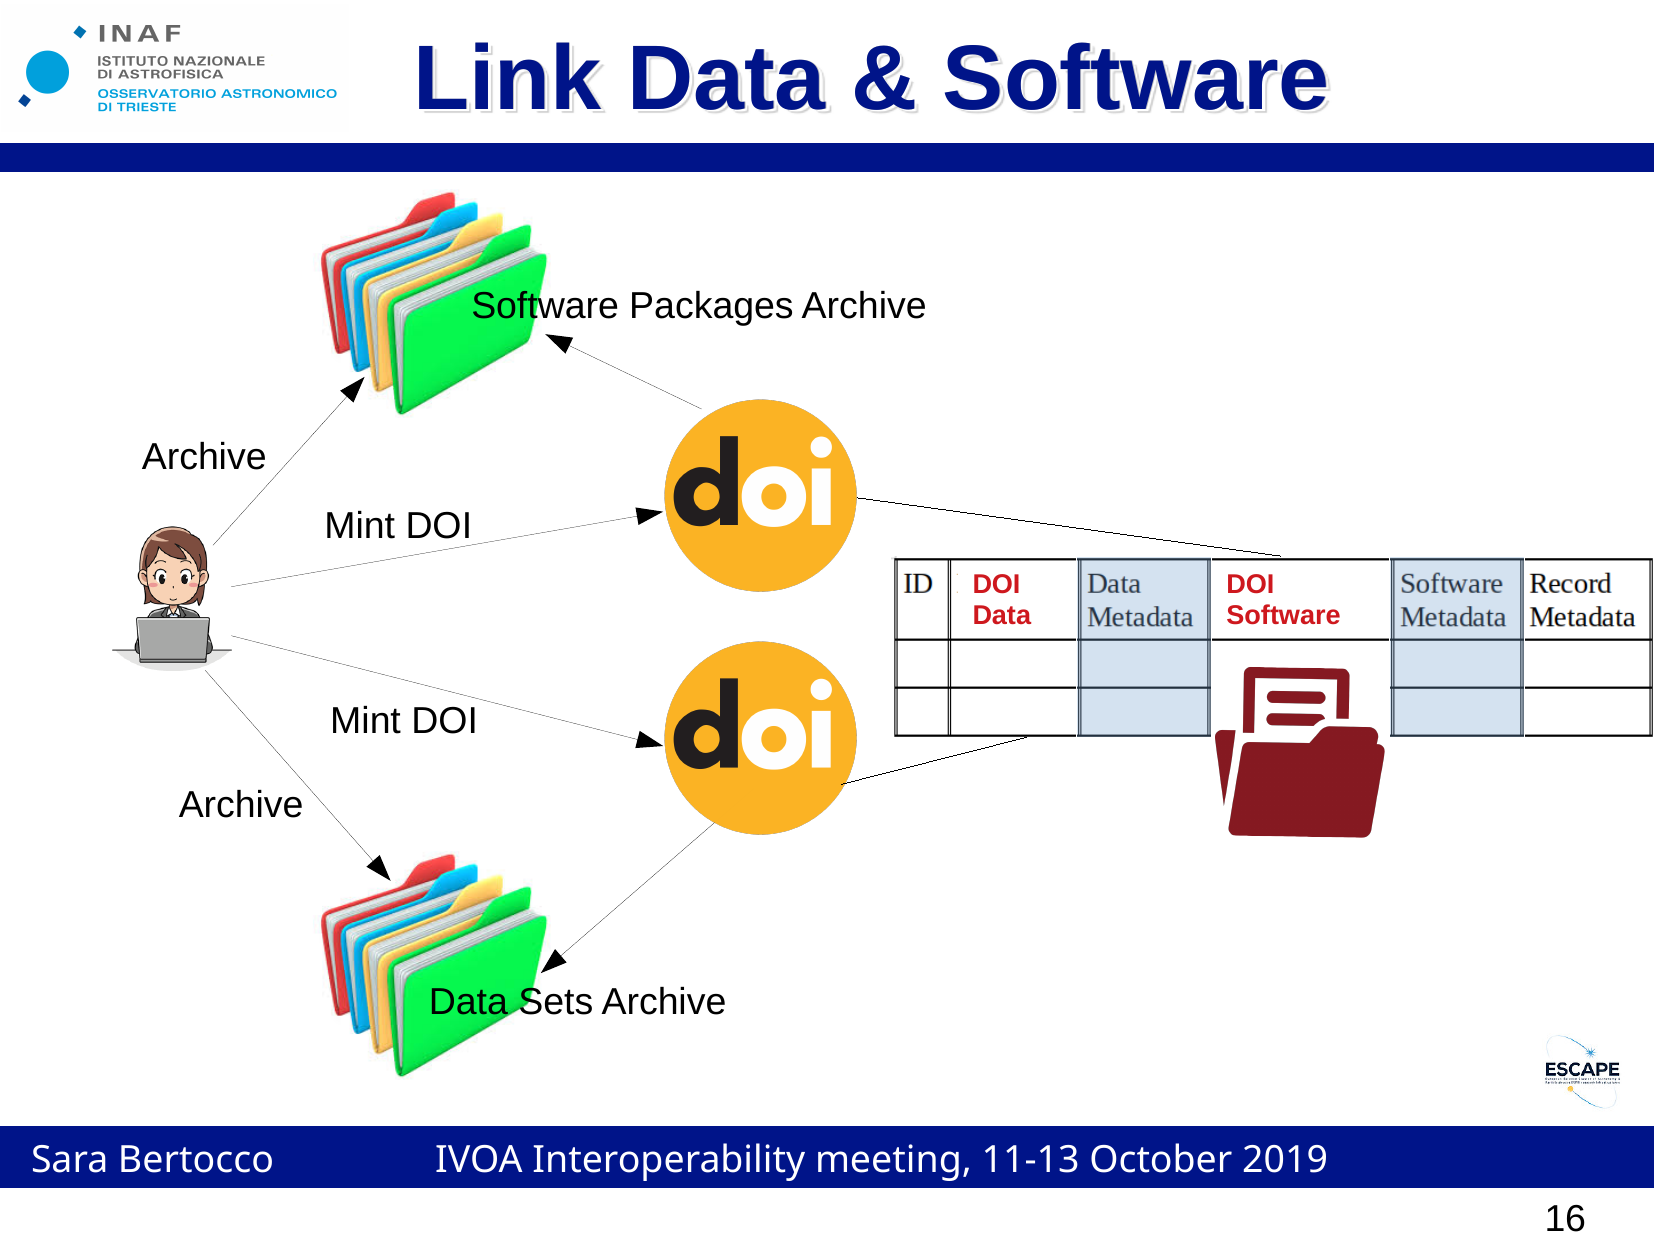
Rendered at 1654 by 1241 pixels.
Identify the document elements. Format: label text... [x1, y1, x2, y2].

text_box [1076, 556, 1525, 857]
picture [1519, 1027, 1645, 1116]
text_box Software Packages Archive [456, 277, 1008, 377]
picture [1525, 556, 1654, 738]
picture [544, 966, 561, 973]
text_box Mint DOI [315, 692, 693, 750]
picture [304, 833, 561, 1090]
title Link Data & Software [348, 4, 1422, 143]
text_box [0, 143, 1654, 172]
text_box DOI Data [957, 562, 1077, 638]
picture [663, 398, 858, 593]
text_box Sara Bertocco IVOA Interoperability meeting, 11-13 October 2019 [16, 1125, 1654, 1186]
picture [1, 4, 348, 132]
text_box Archive [127, 427, 505, 485]
picture [1213, 666, 1386, 838]
picture [1212, 556, 1389, 649]
text_box DOI Software [1211, 561, 1382, 638]
picture [891, 556, 1076, 738]
text_box [0, 1126, 1654, 1188]
text_box <number> [1529, 1190, 1654, 1241]
picture [663, 640, 858, 836]
picture [112, 526, 232, 671]
text_box Data Sets Archive [414, 973, 930, 1072]
text_box Archive [163, 776, 541, 834]
text_box Mint DOI [309, 497, 687, 555]
picture [304, 172, 561, 428]
